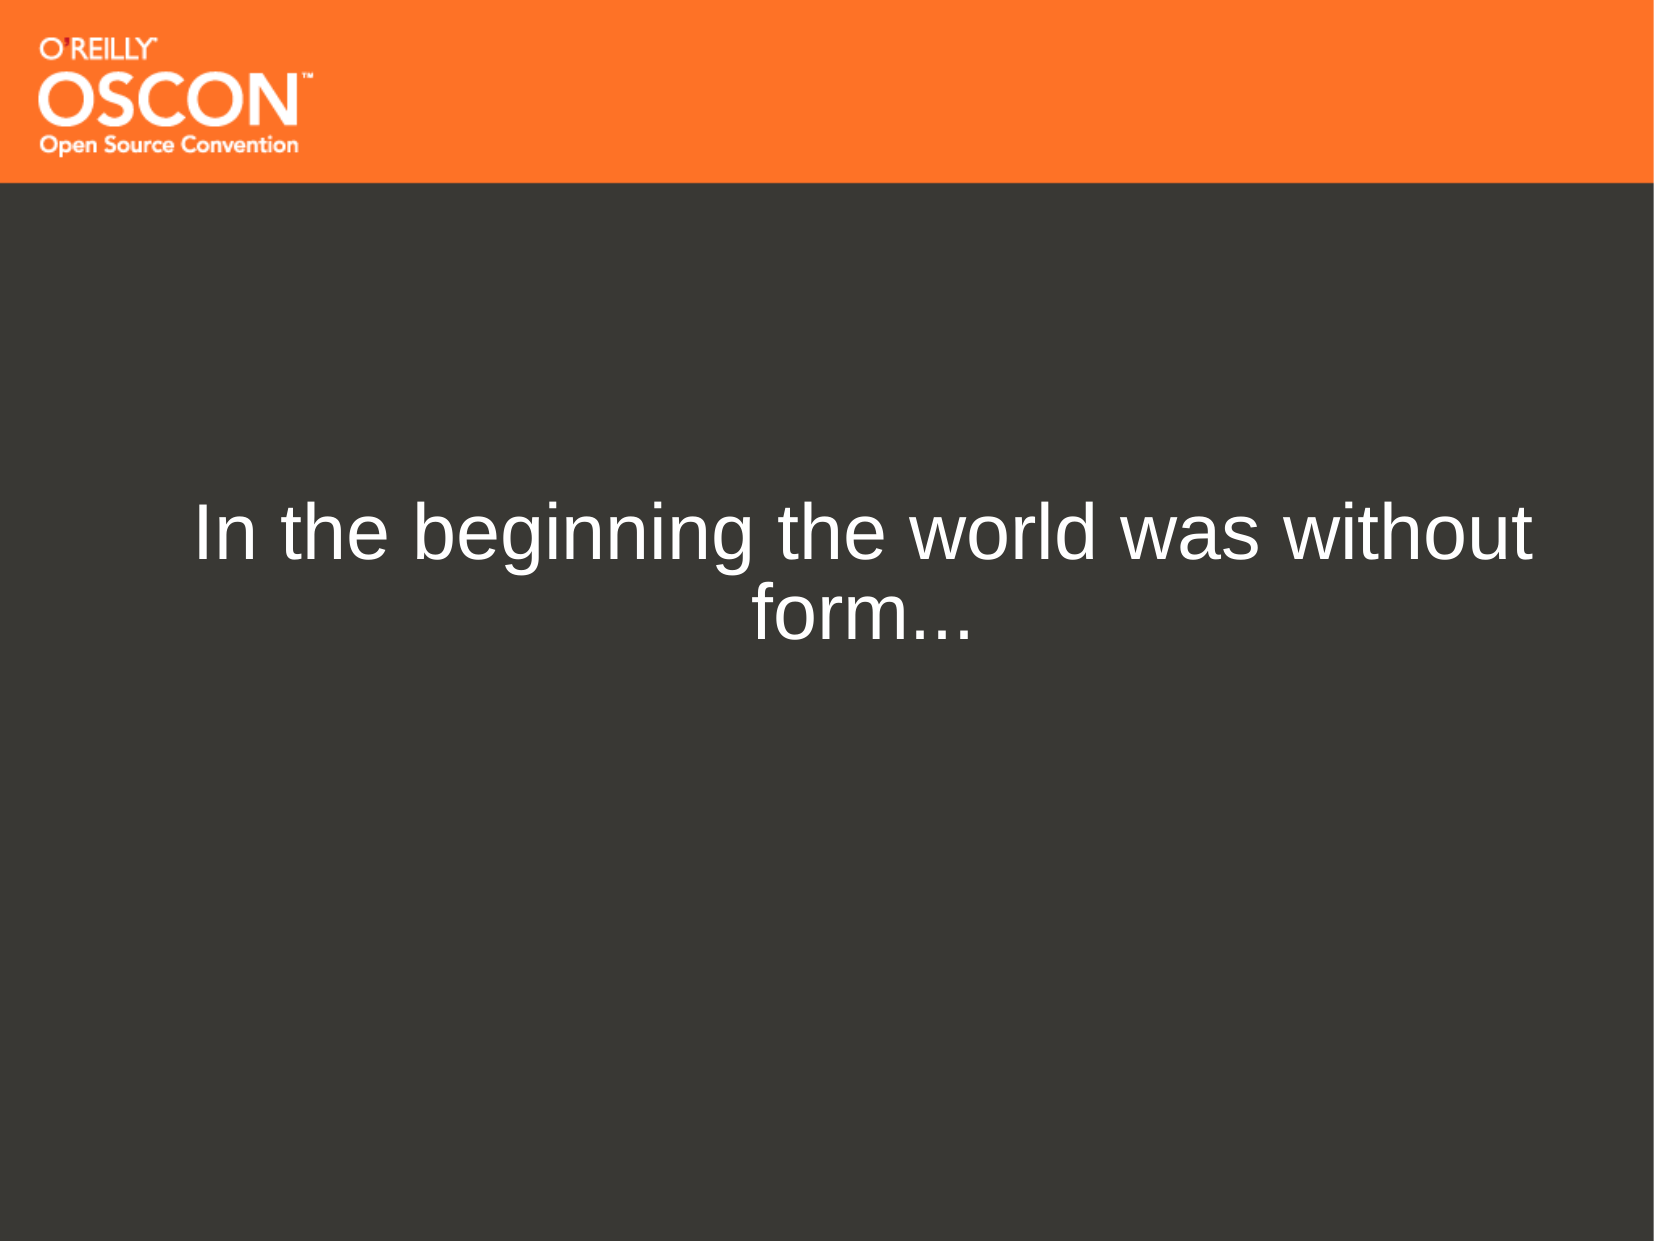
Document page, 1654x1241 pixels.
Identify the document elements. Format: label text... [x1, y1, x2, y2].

picture [0, 0, 1654, 1241]
list In the beginning the world was without form... [37, 219, 1628, 1218]
title [356, 31, 1624, 187]
